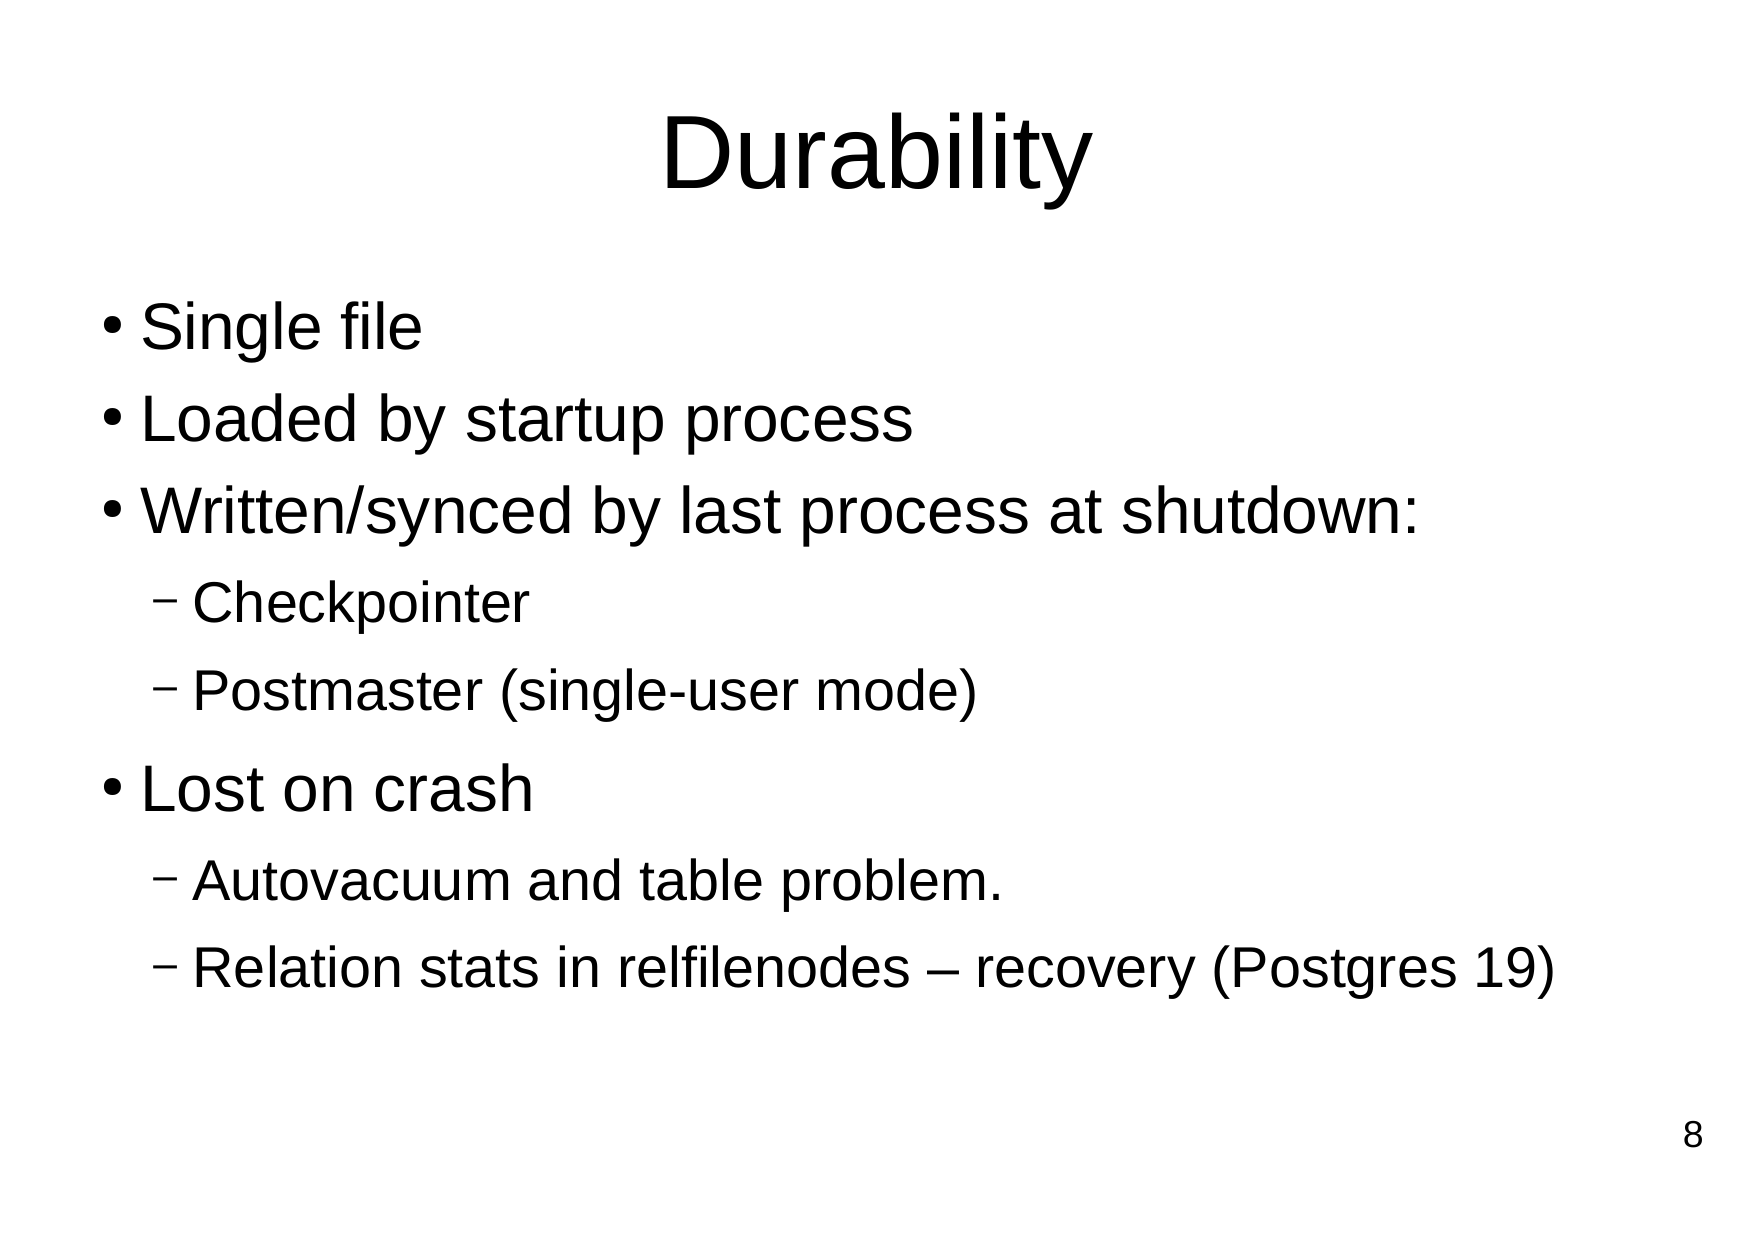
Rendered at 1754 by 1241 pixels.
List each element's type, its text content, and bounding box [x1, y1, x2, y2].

text_box <number> [1447, 1106, 1719, 1201]
list Single file Loaded by startup process Written/synced by last process at shutdown: Checkpointer Postmaster (single-user mode) Lost on crash Autovacuum and table problem. Relation stats in relfilenodes – recovery (Postgres 19) [87, 290, 1667, 1010]
title Durability [87, 49, 1667, 257]
